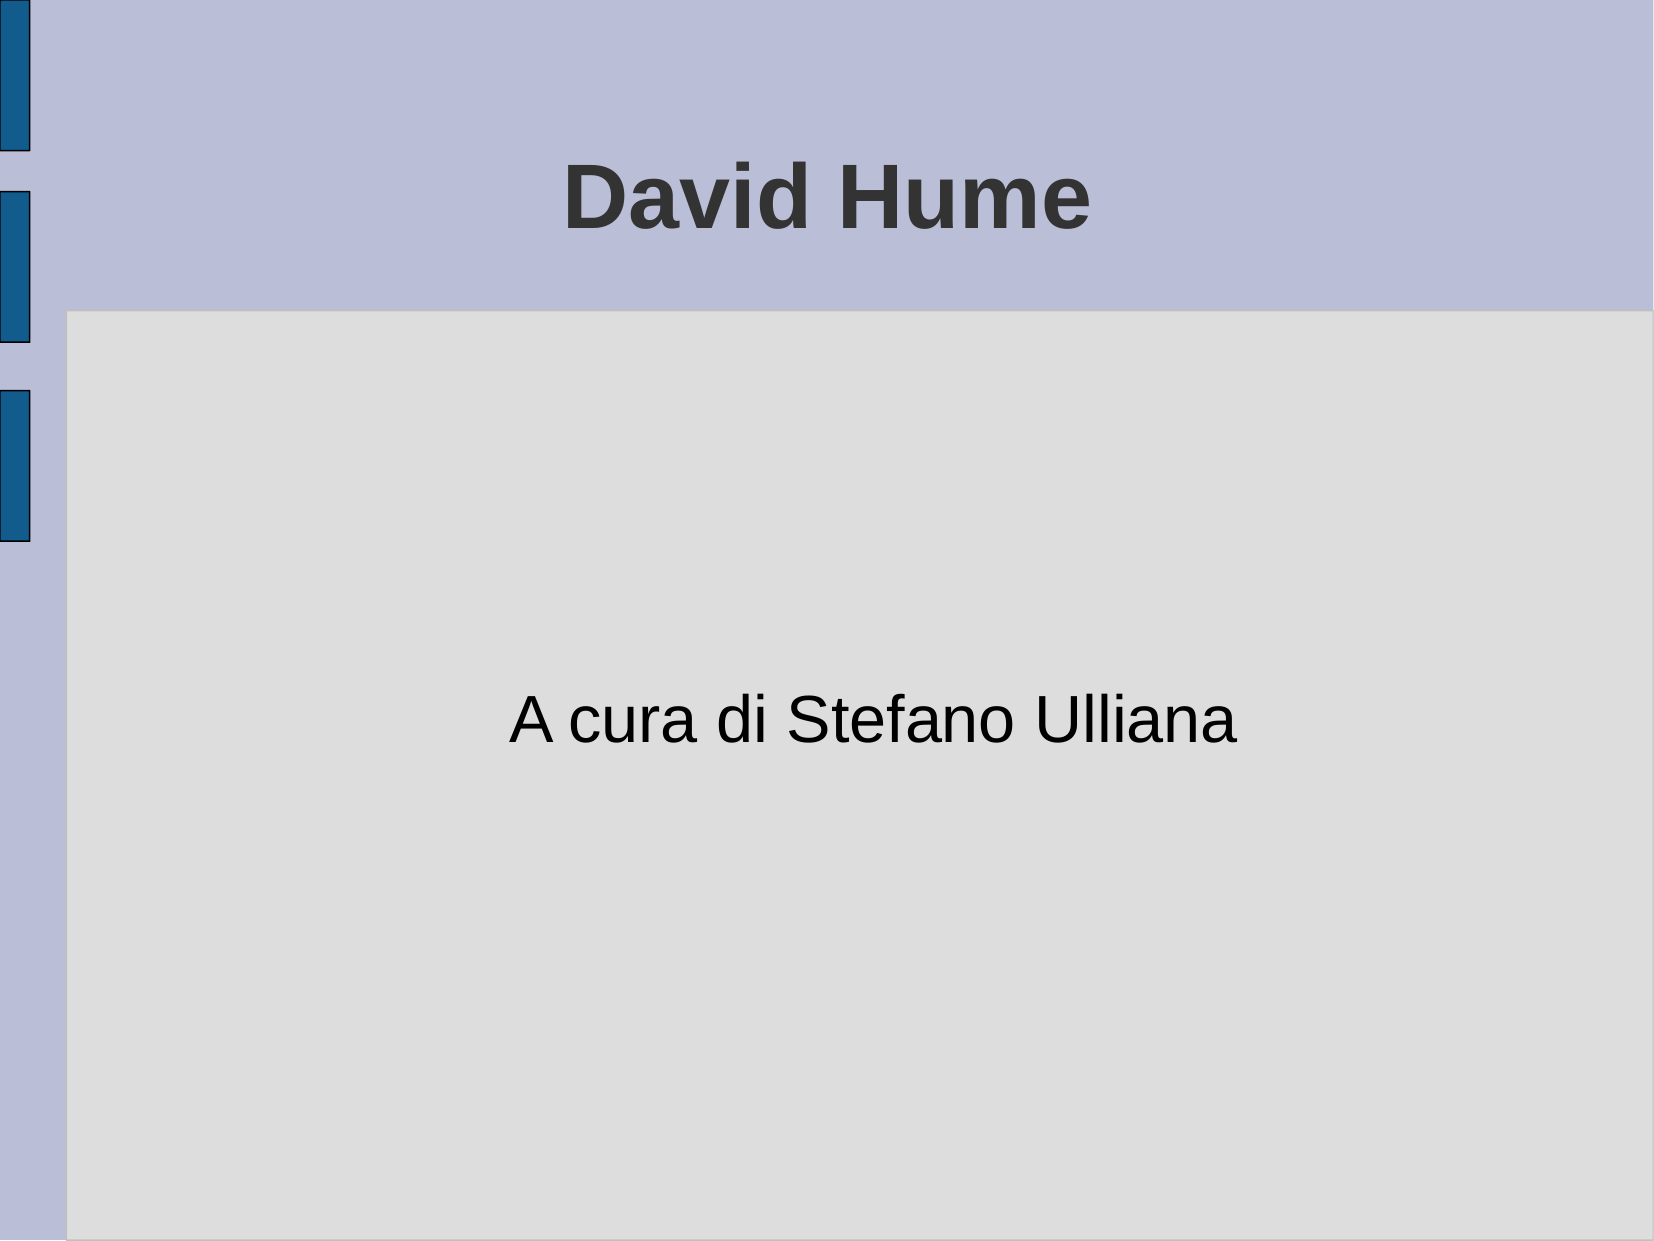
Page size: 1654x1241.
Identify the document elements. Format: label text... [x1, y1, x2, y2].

title David Hume [121, 91, 1534, 299]
subtitle A cura di Stefano Ulliana [178, 364, 1570, 1147]
